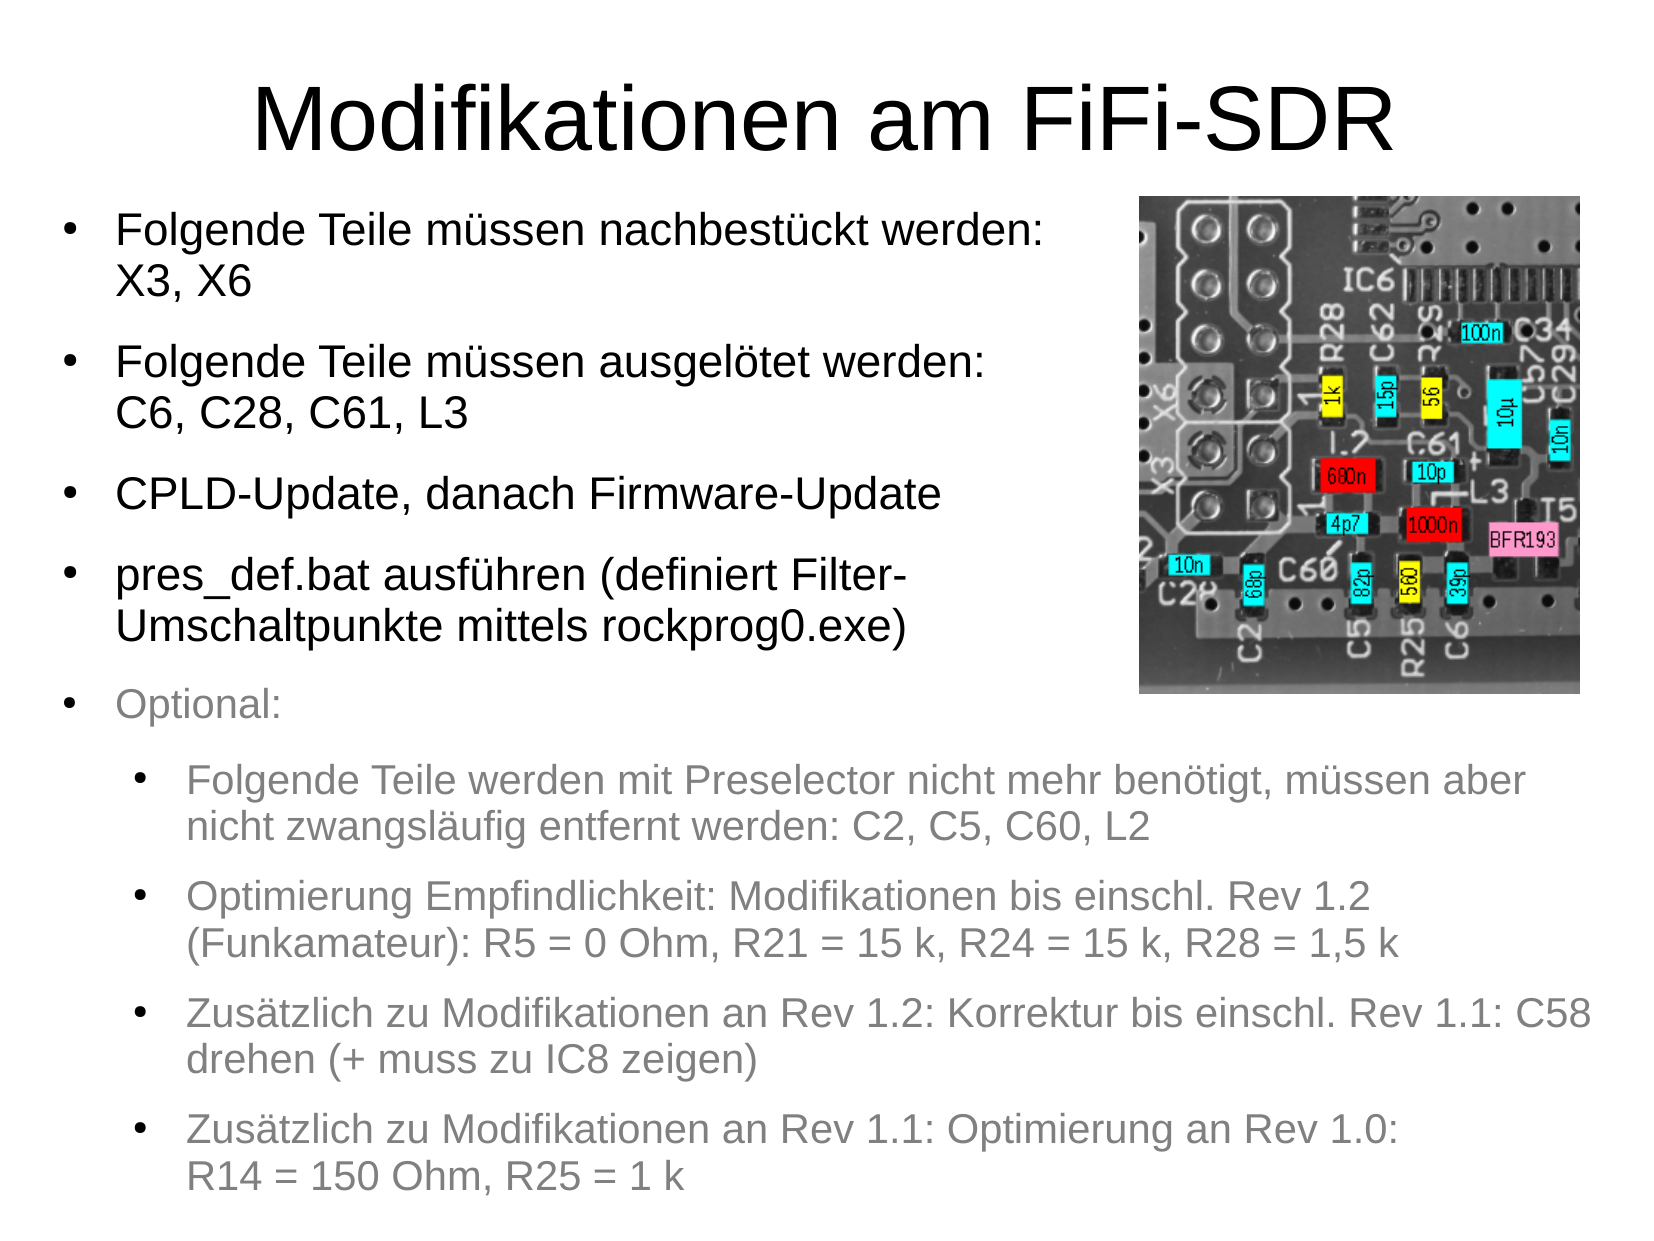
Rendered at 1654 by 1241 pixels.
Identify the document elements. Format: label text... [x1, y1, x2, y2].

title Modifikationen am FiFi-SDR [81, 14, 1570, 203]
picture [1139, 196, 1580, 694]
list Folgende Teile müssen nachbestückt werden: X3, X6 Folgende Teile müssen ausgelötet werden: C6, C28, C61, L3 CPLD-Update, danach Firmware-Update pres_def.bat ausführen (definiert Filter- Umschaltpunkte mittels rockprog0.exe) Optional: Folgende Teile werden mit Preselector nicht mehr benötigt, müssen aber nicht zwangsläufig entfernt werden: C2, C5, C60, L2 Optimierung Empfindlichkeit: Modifikationen bis einschl. Rev 1.2 (Funkamateur): R5 = 0 Ohm, R21 = 15 k, R24 = 15 k, R28 = 1,5 k Zusätzlich zu Modifikationen an Rev 1.2: Korrektur bis einschl. Rev 1.1: C58 drehen (+ muss zu IC8 zeigen) Zusätzlich zu Modifikationen an Rev 1.1: Optimierung an Rev 1.0: R14 = 150 Ohm, R25 = 1 k [44, 203, 1610, 1201]
